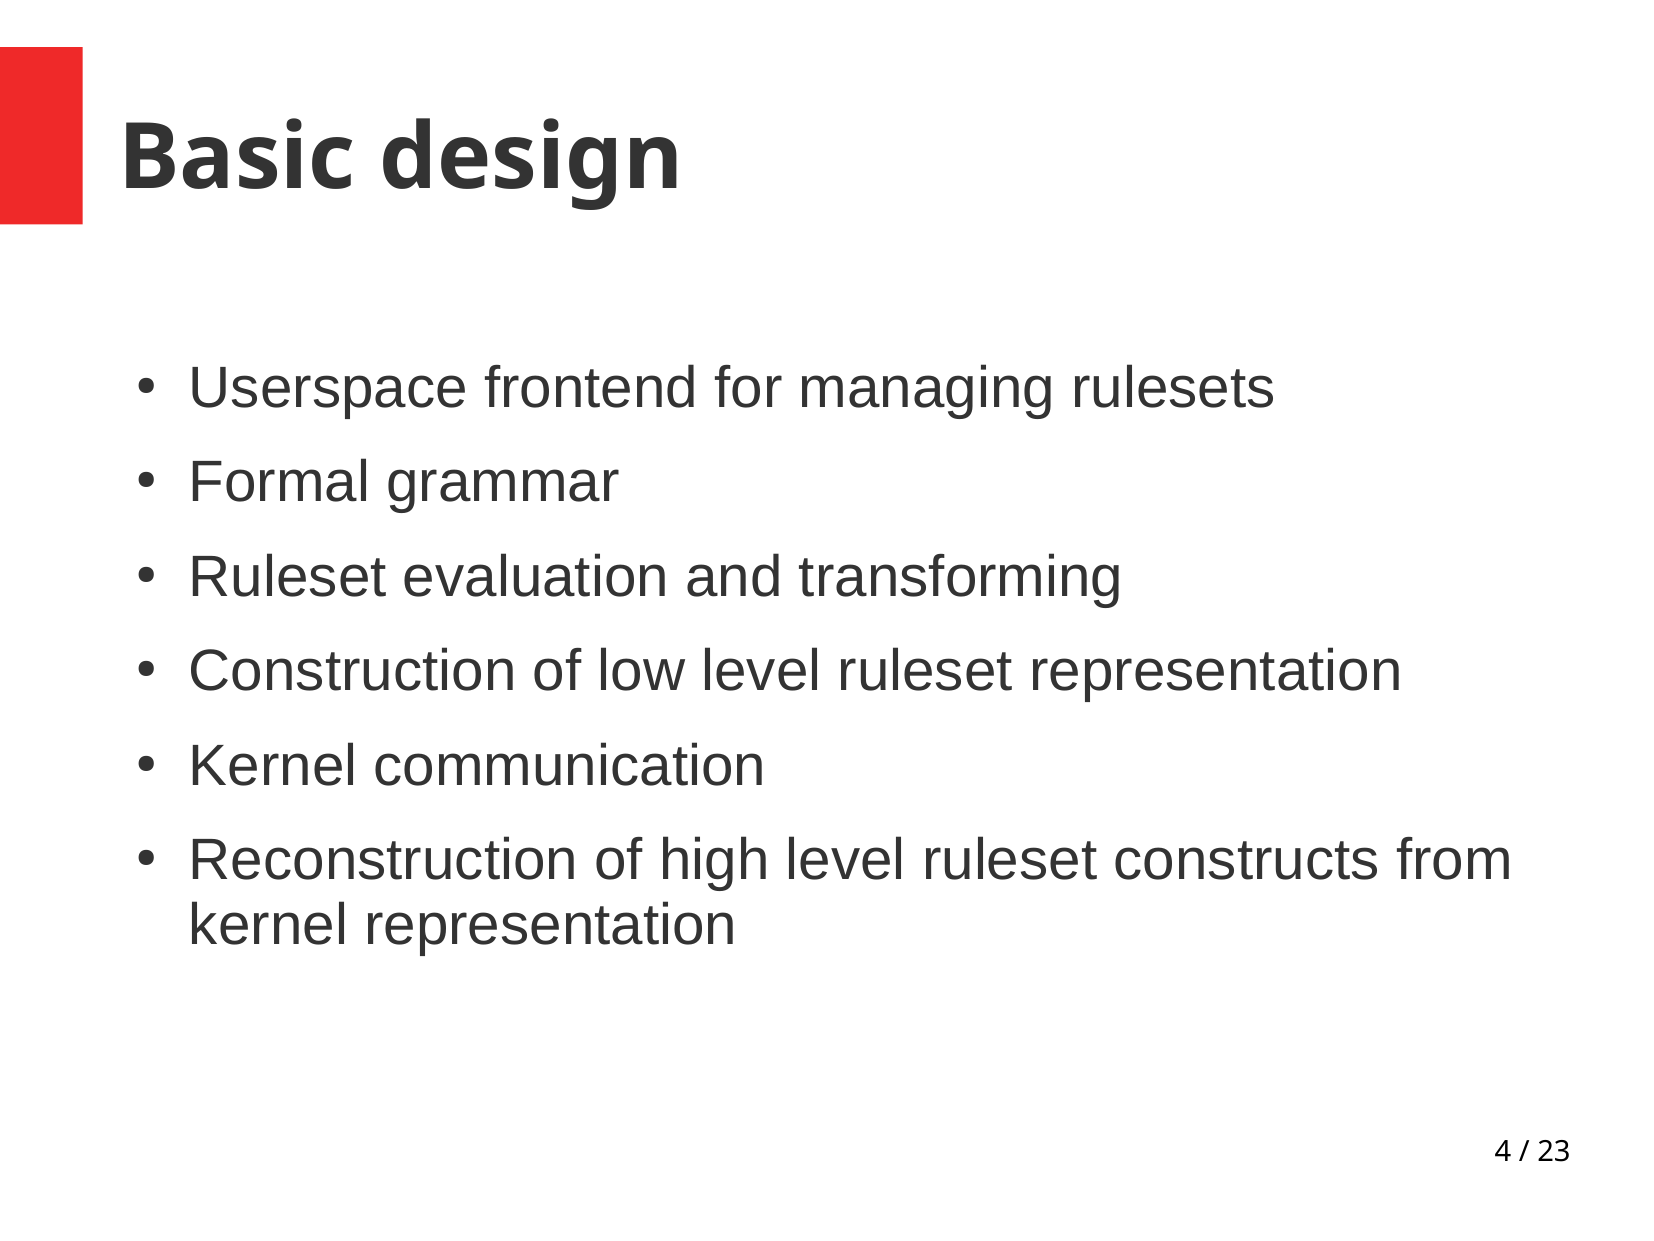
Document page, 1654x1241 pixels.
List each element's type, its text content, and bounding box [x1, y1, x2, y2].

list Userspace frontend for managing rulesets Formal grammar Ruleset evaluation and transforming Construction of low level ruleset representation Kernel communication Reconstruction of high level ruleset constructs from kernel representation [118, 354, 1536, 1074]
title Basic design [118, 49, 1571, 257]
